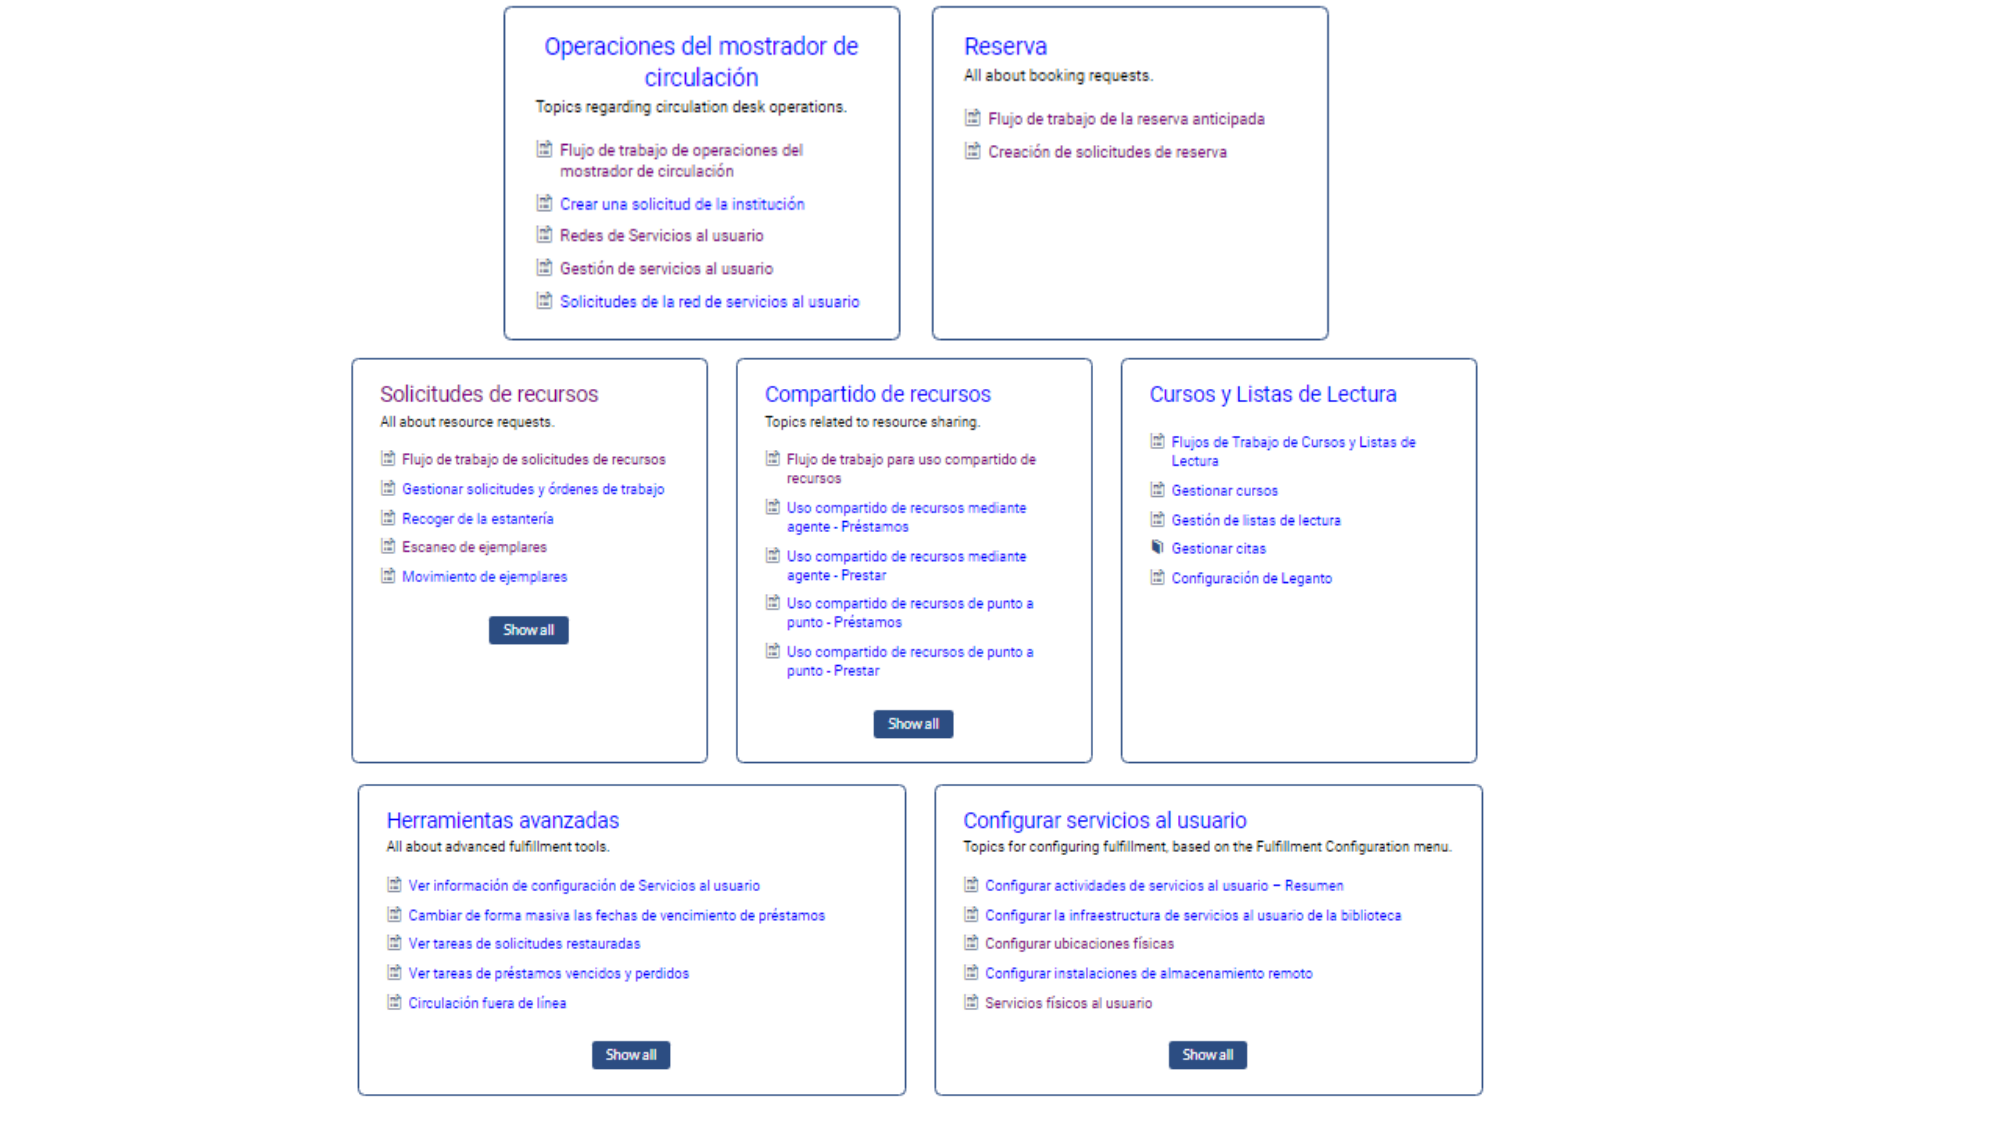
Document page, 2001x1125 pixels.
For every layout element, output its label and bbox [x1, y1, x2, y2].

picture [347, 0, 1496, 1104]
